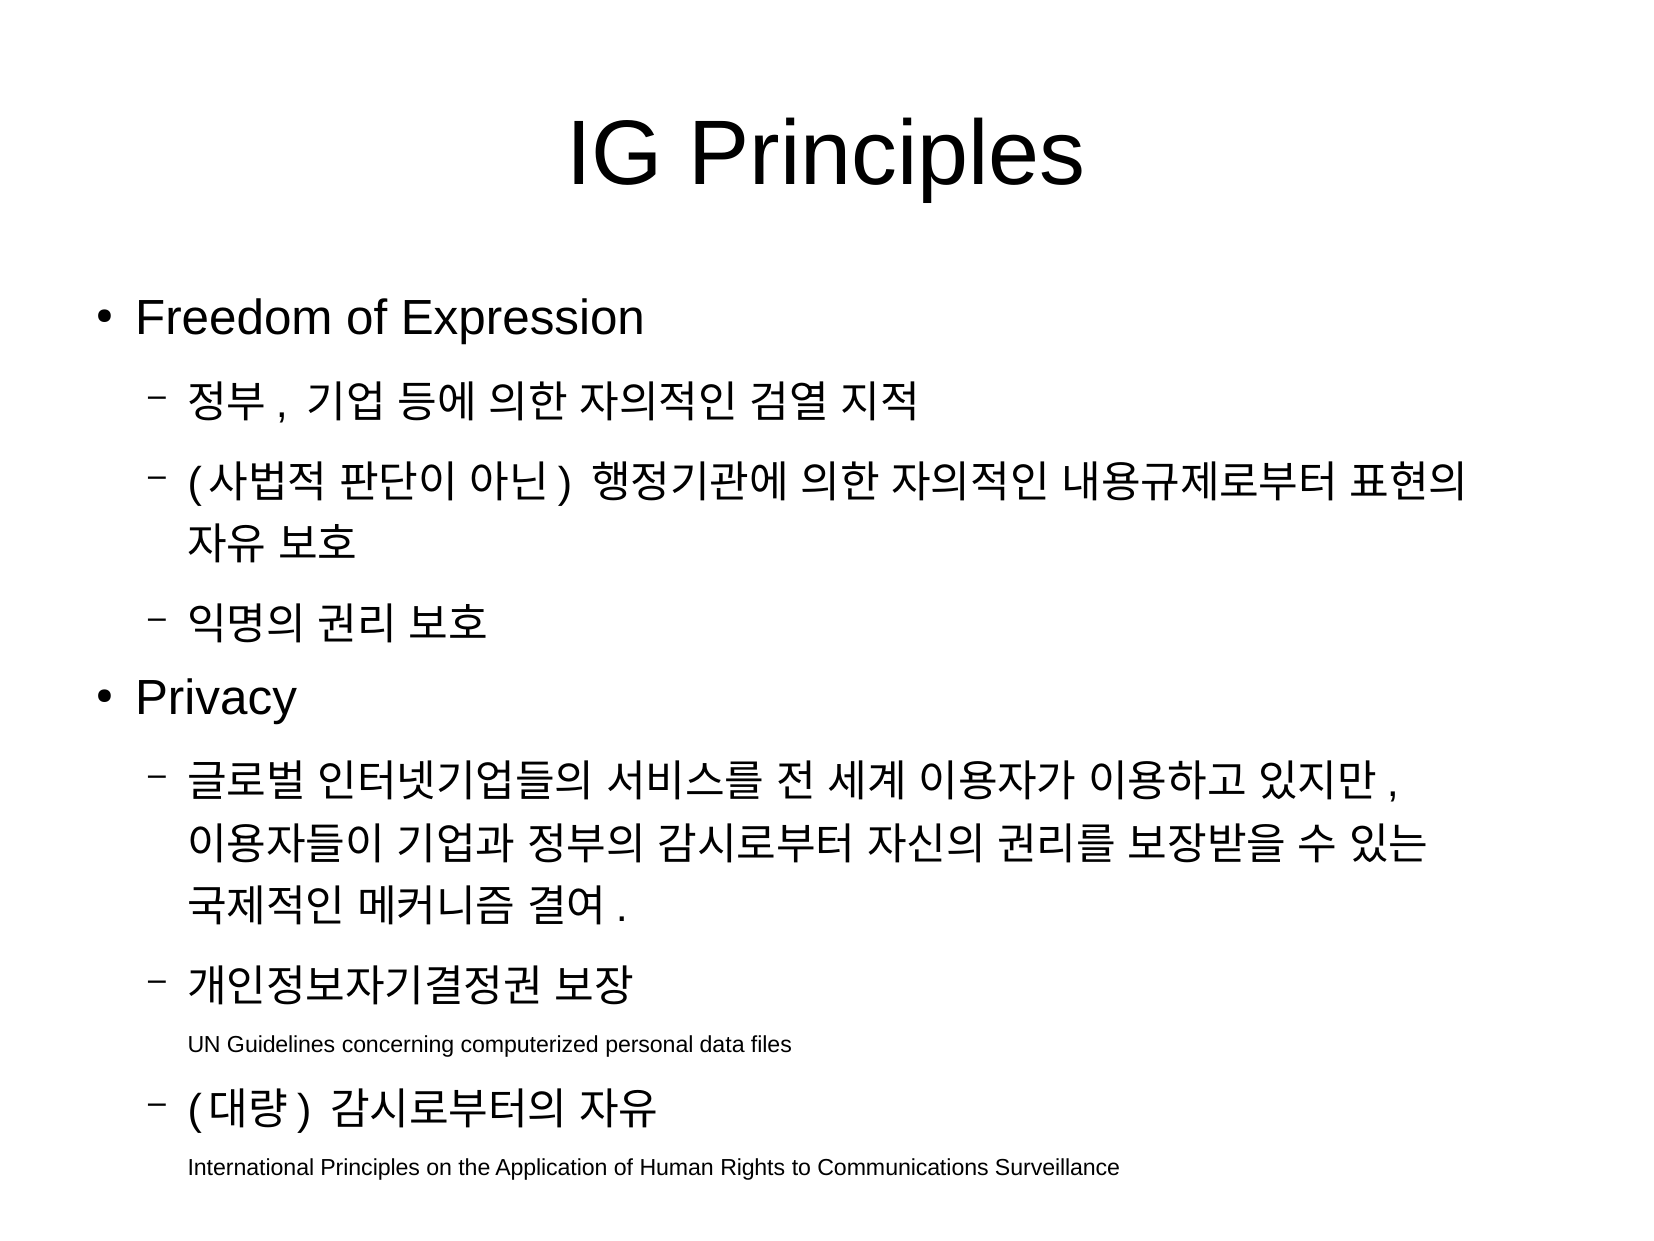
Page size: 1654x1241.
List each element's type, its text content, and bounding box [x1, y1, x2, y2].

title IG Principles [82, 49, 1571, 257]
list Freedom of Expression 정부, 기업 등에 의한 자의적인 검열 지적 (사법적 판단이 아닌) 행정기관에 의한 자의적인 내용규제로부터 표현의 자유 보호 익명의 권리 보호 Privacy 글로벌 인터넷기업들의 서비스를 전 세계 이용자가 이용하고 있지만, 이용자들이 기업과 정부의 감시로부터 자신의 권리를 보장받을 수 있는 국제적인 메커니즘 결여. 개인정보자기결정권 보장 UN Guidelines concerning computerized personal data files (대량) 감시로부터의 자유 International Principles on the Application of Human Rights to Communications Surveillance [82, 290, 1538, 1182]
